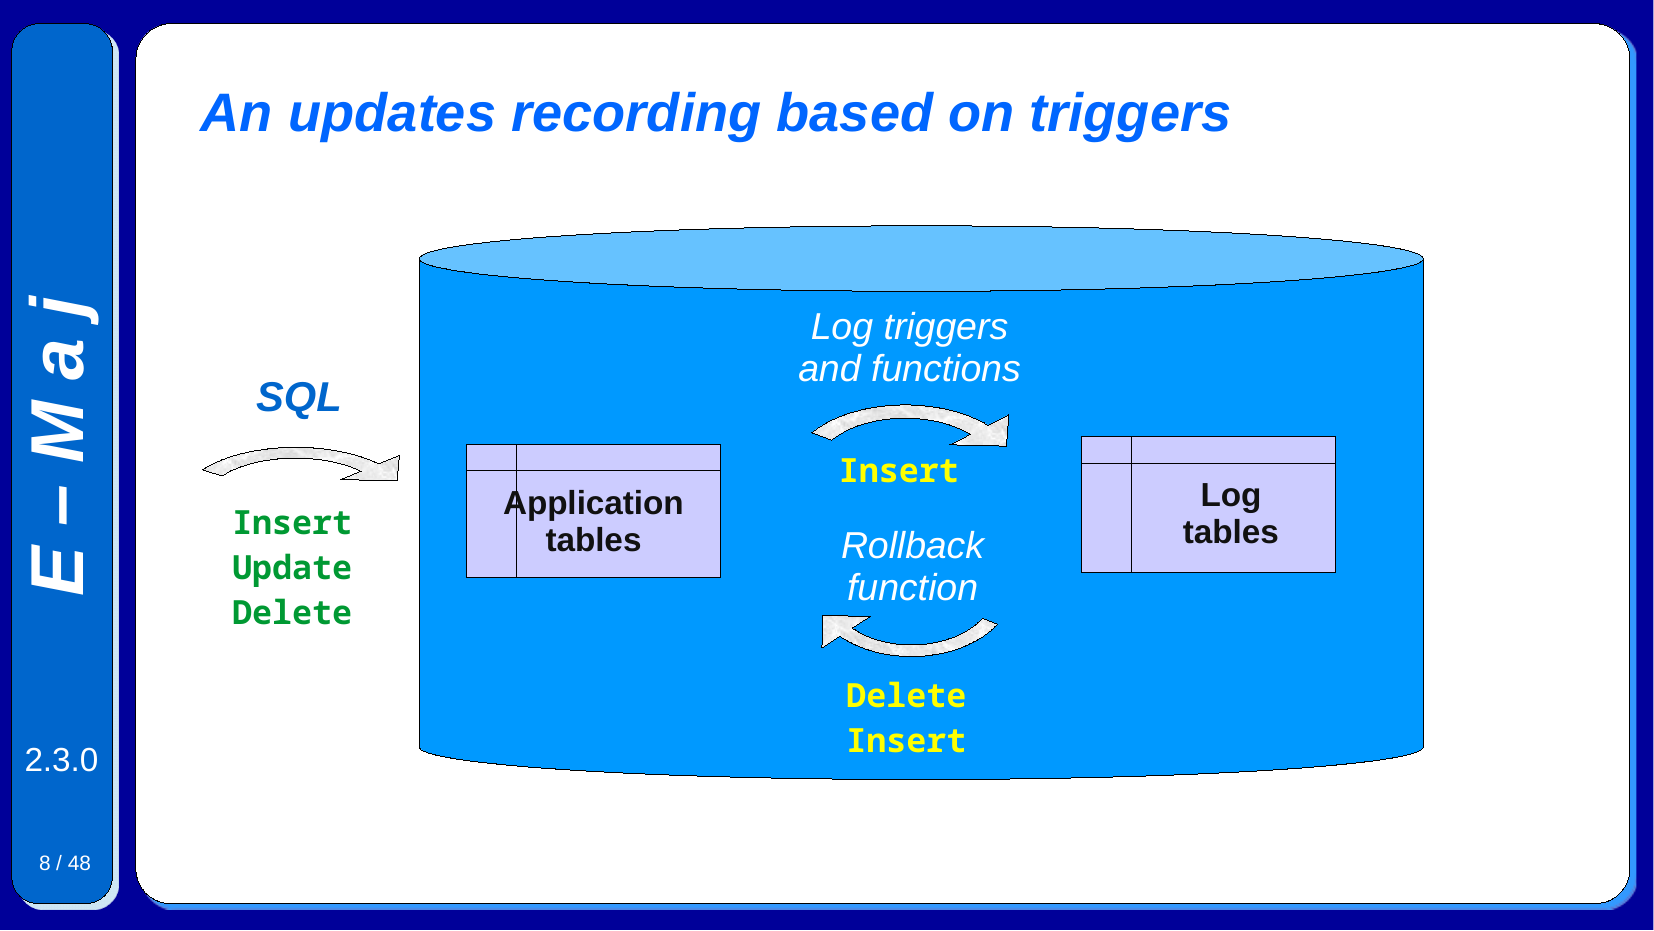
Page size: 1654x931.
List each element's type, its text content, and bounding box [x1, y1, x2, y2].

text_box Insert Update Delete [183, 491, 402, 626]
title An updates recording based on triggers [200, 34, 1575, 191]
text_box Insert [817, 439, 981, 494]
text_box Delete Insert [802, 664, 1010, 759]
text_box Log triggers and functions [761, 298, 1058, 398]
text_box Rollback function [755, 516, 1070, 616]
text_box [202, 447, 400, 481]
text_box [419, 260, 1424, 780]
text_box Log tables [1138, 468, 1323, 561]
text_box SQL [194, 366, 404, 428]
text_box Application tables [448, 476, 739, 569]
